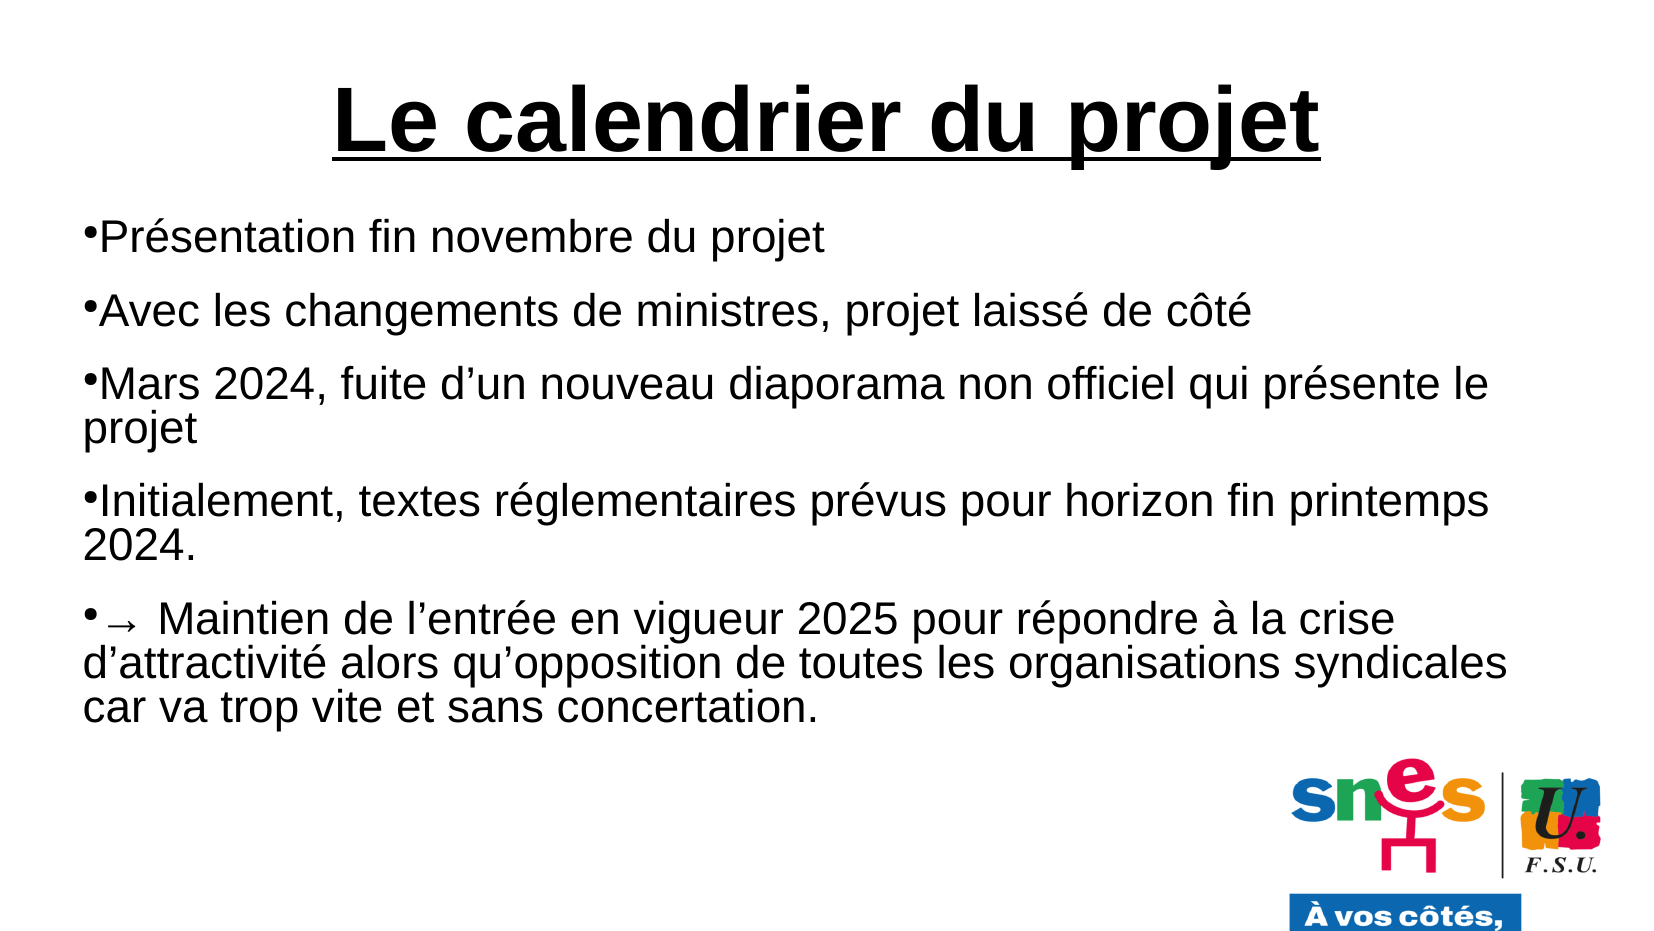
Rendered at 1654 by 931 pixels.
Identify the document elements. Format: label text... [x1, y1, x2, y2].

title Le calendrier du projet [82, 37, 1571, 193]
picture [1240, 740, 1654, 931]
list Présentation fin novembre du projet Avec les changements de ministres, projet laissé de côté Mars 2024, fuite d’un nouveau diaporama non officiel qui présente le projet Initialement, textes réglementaires prévus pour horizon fin printemps 2024. → Maintien de l’entrée en vigueur 2025 pour répondre à la crise d’attractivité alors qu’opposition de toutes les organisations syndicales car va trop vite et sans concertation. [82, 217, 1571, 758]
